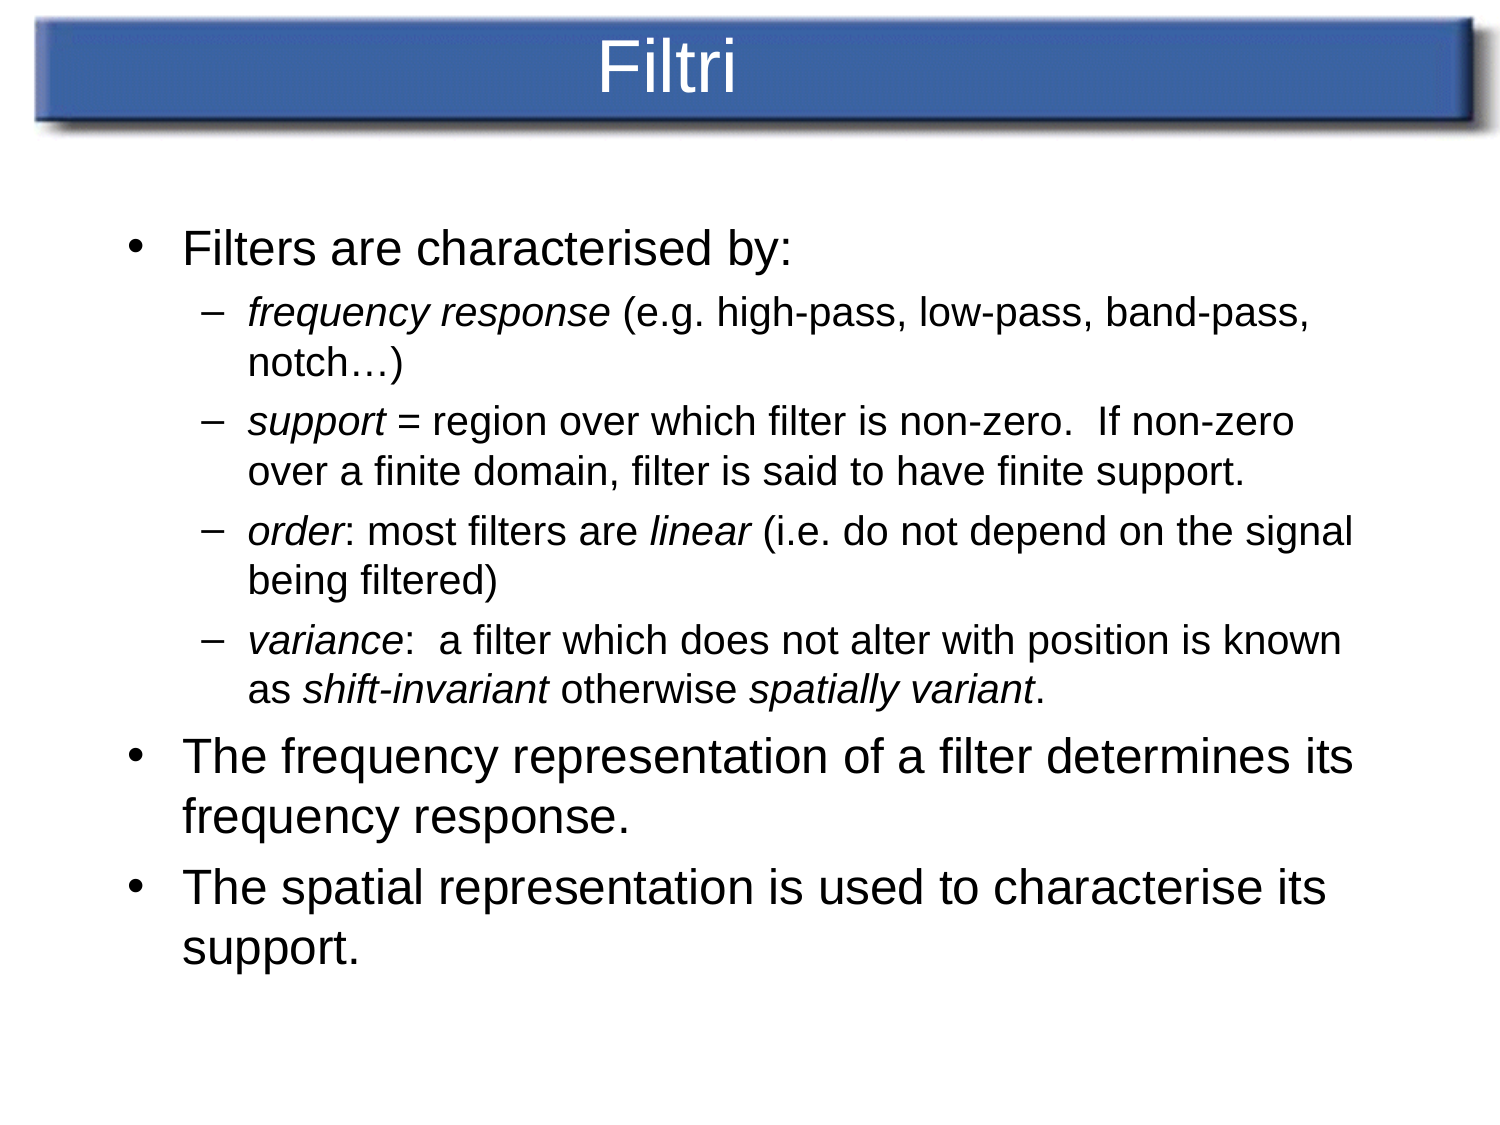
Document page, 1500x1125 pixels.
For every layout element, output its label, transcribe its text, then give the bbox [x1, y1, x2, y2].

picture [753, 14, 1500, 141]
list Filters are characterised by: frequency response (e.g. high-pass, low-pass, band-pass, notch…) support = region over which filter is non-zero. If non-zero over a finite domain, filter is said to have finite support. order: most filters are linear (i.e. do not depend on the signal being filtered) variance: a filter which does not alter with position is known as shift-invariant otherwise spatially variant. The frequency representation of a filter determines its frequency response. The spatial representation is used to characterise its support. [112, 208, 1388, 991]
text_box Filtri [581, 9, 753, 116]
title Filter Properties [115, 74, 1391, 263]
picture [33, 14, 581, 141]
